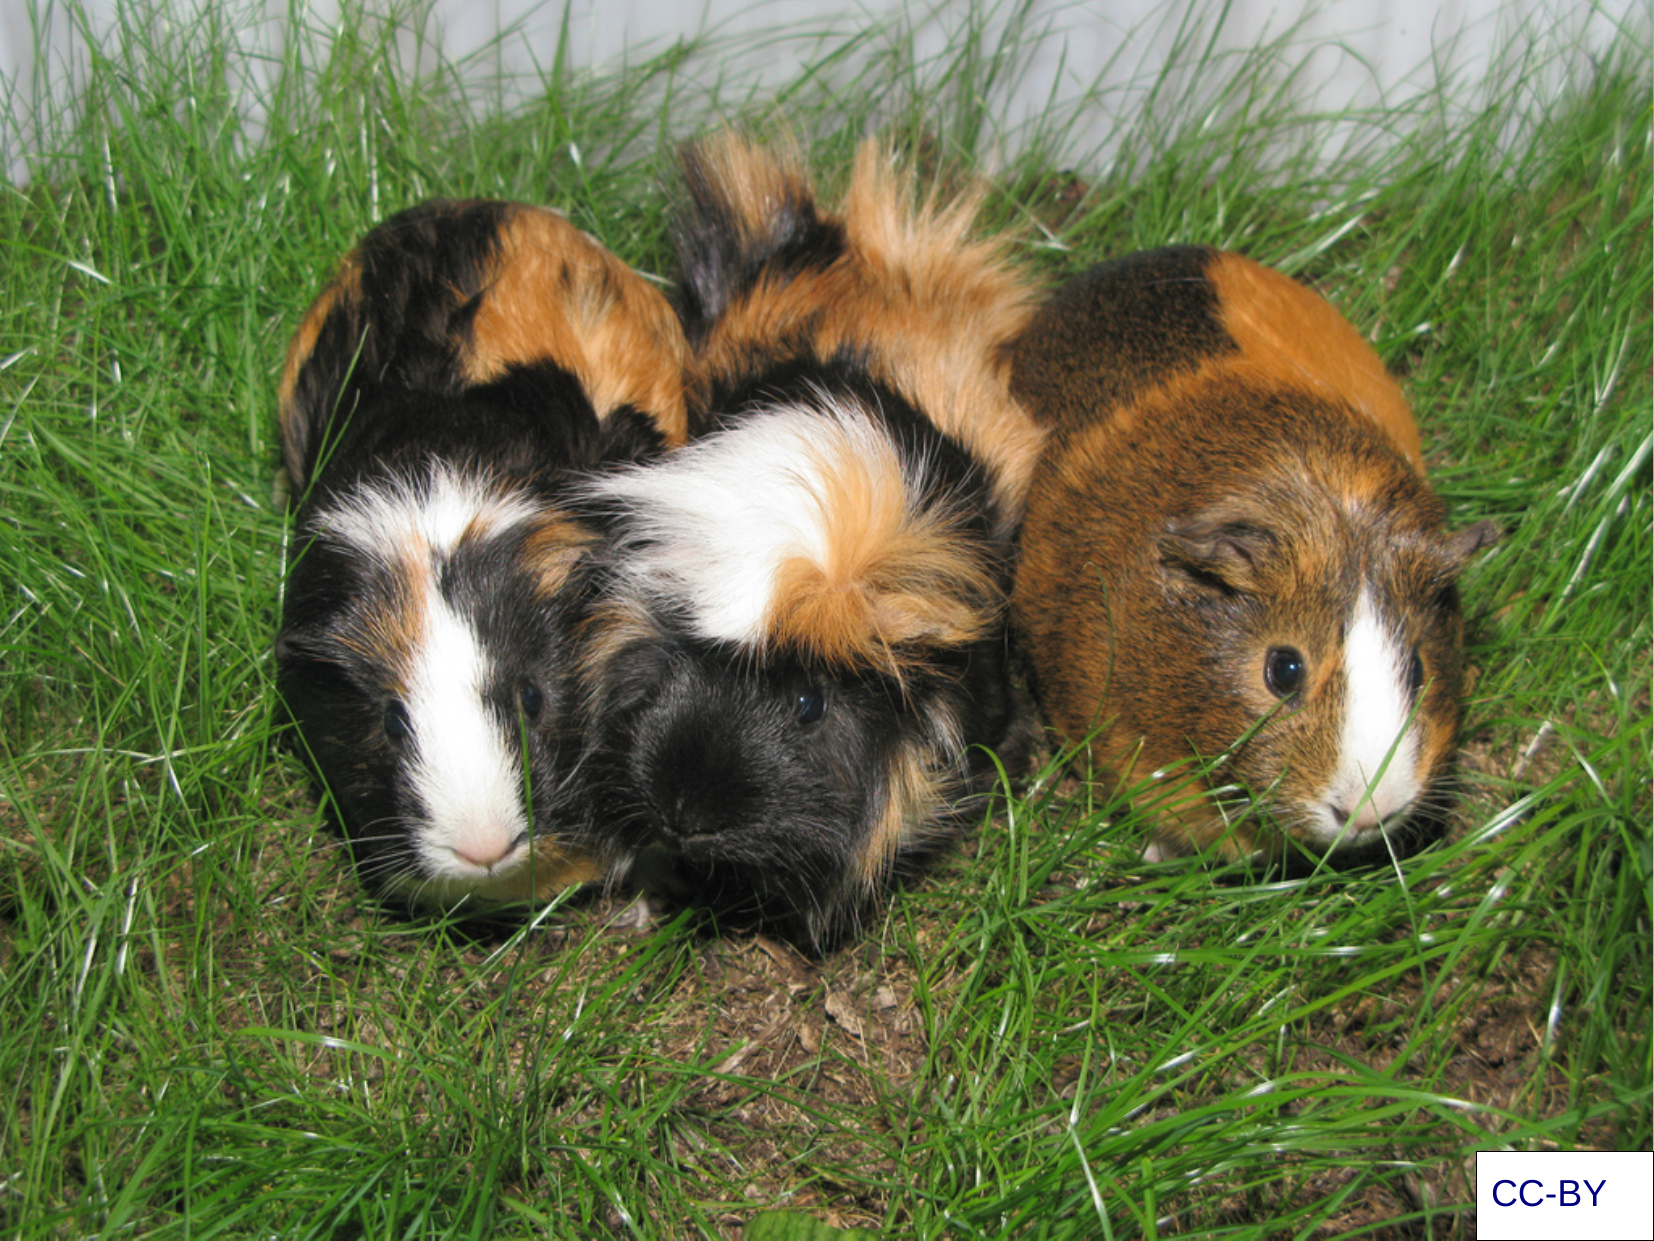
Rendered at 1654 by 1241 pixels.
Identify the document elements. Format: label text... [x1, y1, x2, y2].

picture [0, 0, 1654, 1241]
text_box [1476, 1151, 1654, 1241]
text_box CC-BY [1476, 1164, 1629, 1241]
